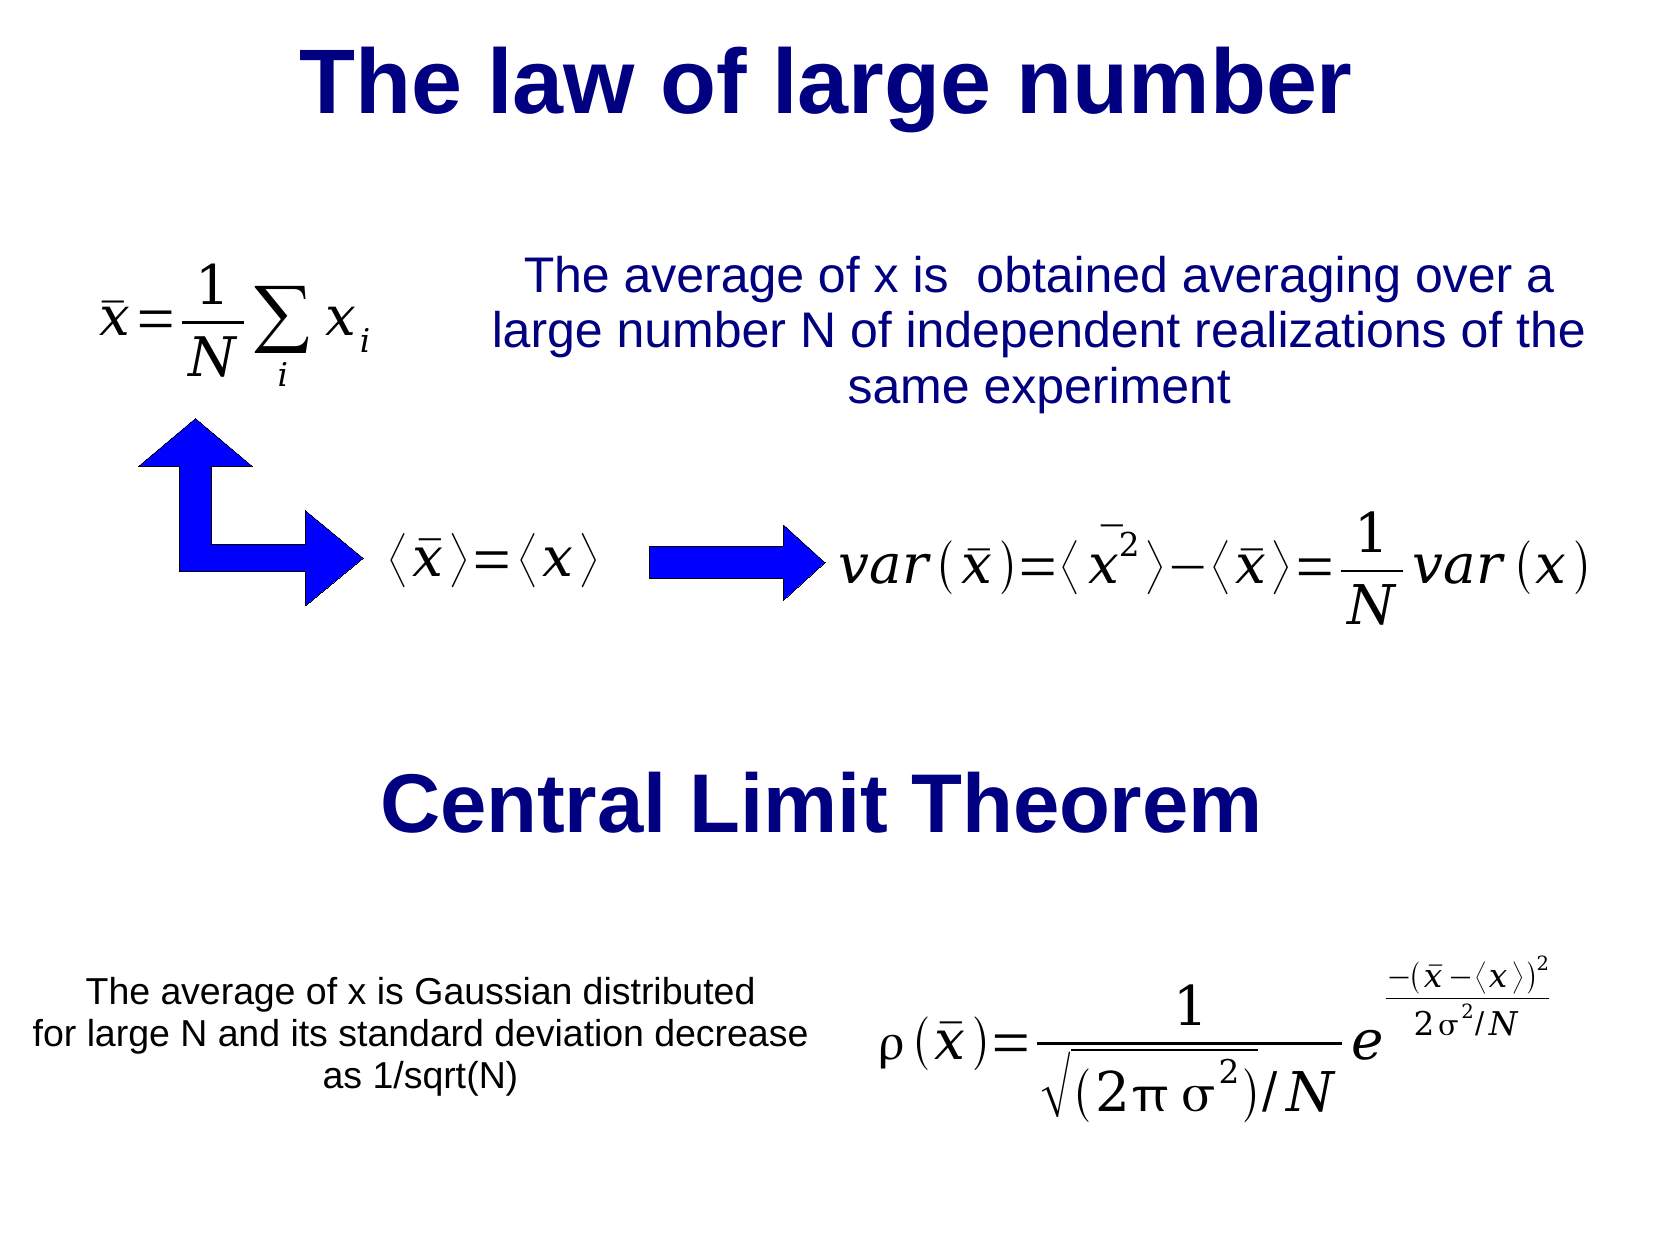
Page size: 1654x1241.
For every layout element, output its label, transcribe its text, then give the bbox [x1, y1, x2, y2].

text_box The average of x is obtained averaging over a large number N of independent realizations of the same experiment [457, 239, 1621, 379]
chart [862, 953, 1564, 1126]
chart [82, 252, 383, 394]
title The law of large number [82, 0, 1571, 179]
text_box The average of x is Gaussian distributed for large N and its standard deviation decrease as 1/sqrt(N) [18, 963, 683, 1119]
text_box [138, 418, 364, 606]
chart [825, 501, 1603, 638]
text_box [649, 525, 826, 601]
chart [375, 525, 612, 590]
text_box Central Limit Theorem [365, 750, 1139, 872]
